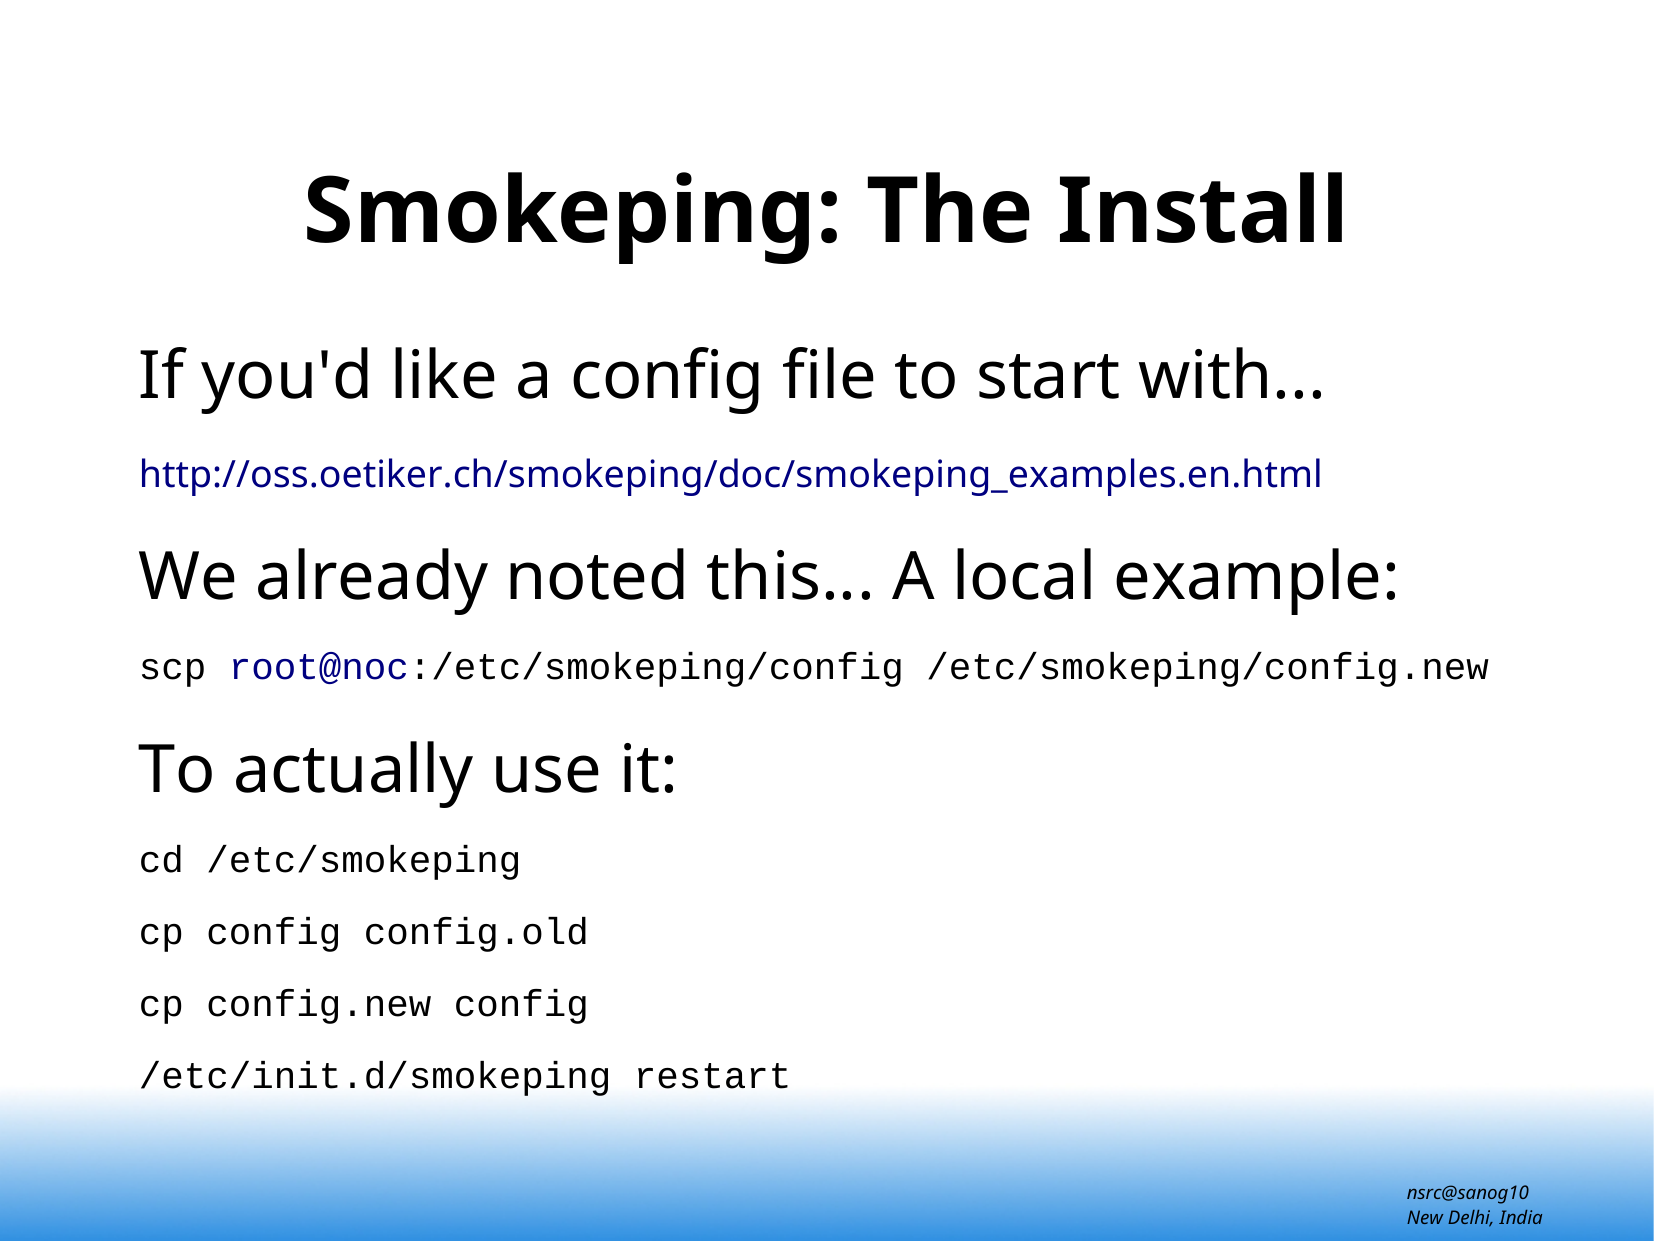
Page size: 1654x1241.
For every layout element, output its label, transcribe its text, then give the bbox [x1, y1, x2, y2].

title Smokeping: The Install [121, 102, 1534, 311]
picture [0, 1083, 1654, 1241]
list If you'd like a config file to start with... http://oss.oetiker.ch/smokeping/doc/smokeping_examples.en.html We already noted this... A local example: scp root@noc:/etc/smokeping/config /etc/smokeping/config.new To actually use it: cd /etc/smokeping cp config config.old cp config.new config /etc/init.d/smokeping restart [121, 327, 1559, 1117]
